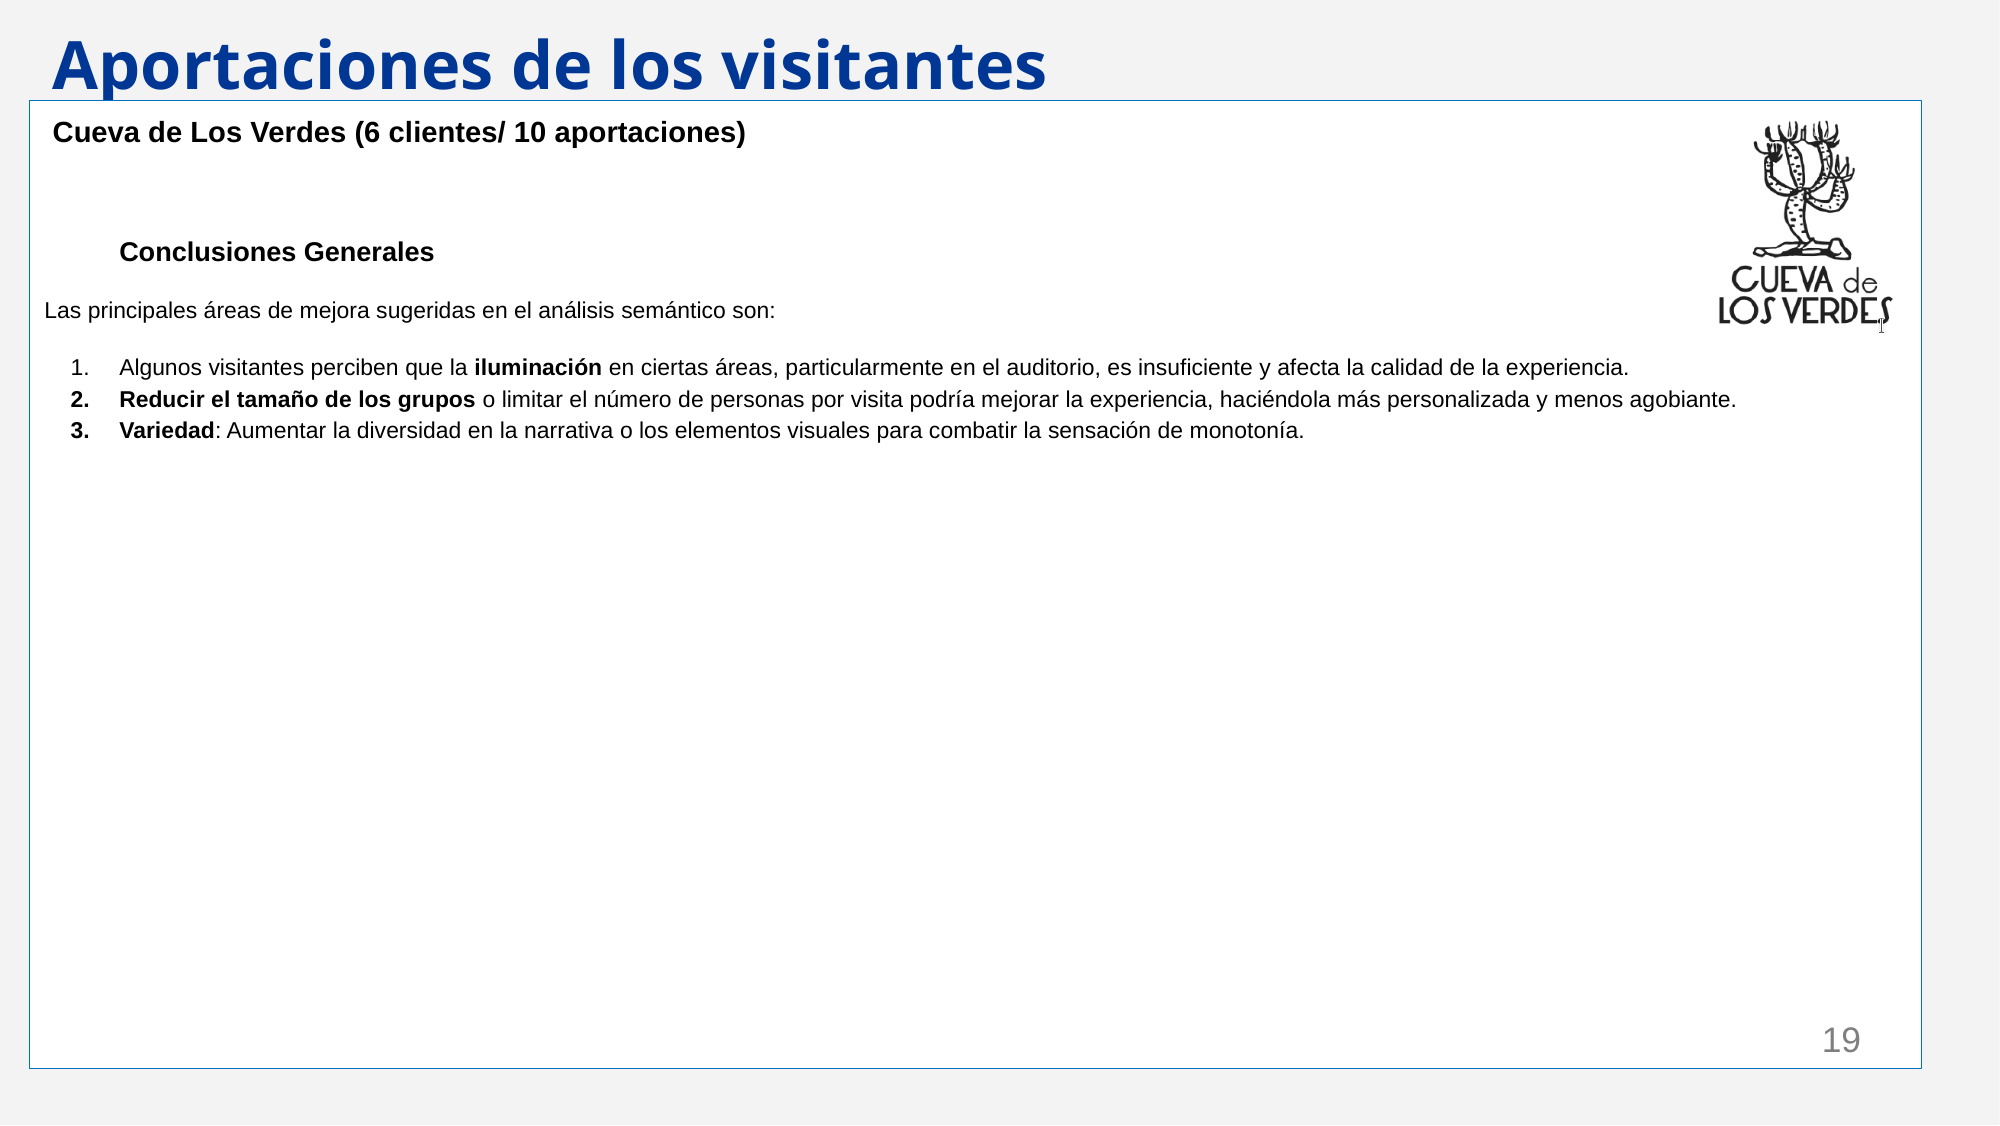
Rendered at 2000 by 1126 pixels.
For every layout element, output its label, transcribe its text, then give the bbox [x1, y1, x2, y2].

text_box Aportaciones de los visitantes [52, 0, 1945, 126]
picture [1714, 113, 1903, 334]
text_box Cueva de Los Verdes (6 clientes/ 10 aportaciones) Conclusiones Generales Las principales áreas de mejora sugeridas en el análisis semántico son: Algunos visitantes perciben que la iluminación en ciertas áreas, particularmente en el auditorio, es insuficiente y afecta la calidad de la experiencia. Reducir el tamaño de los grupos o limitar el número de personas por visita podría mejorar la experiencia, haciéndola más personalizada y menos agobiante. Variedad: Aumentar la diversidad en la narrativa o los elementos visuales para combatir la sensación de monotonía. [29, 100, 1922, 1069]
slide_number <number> [1412, 1008, 1880, 1069]
